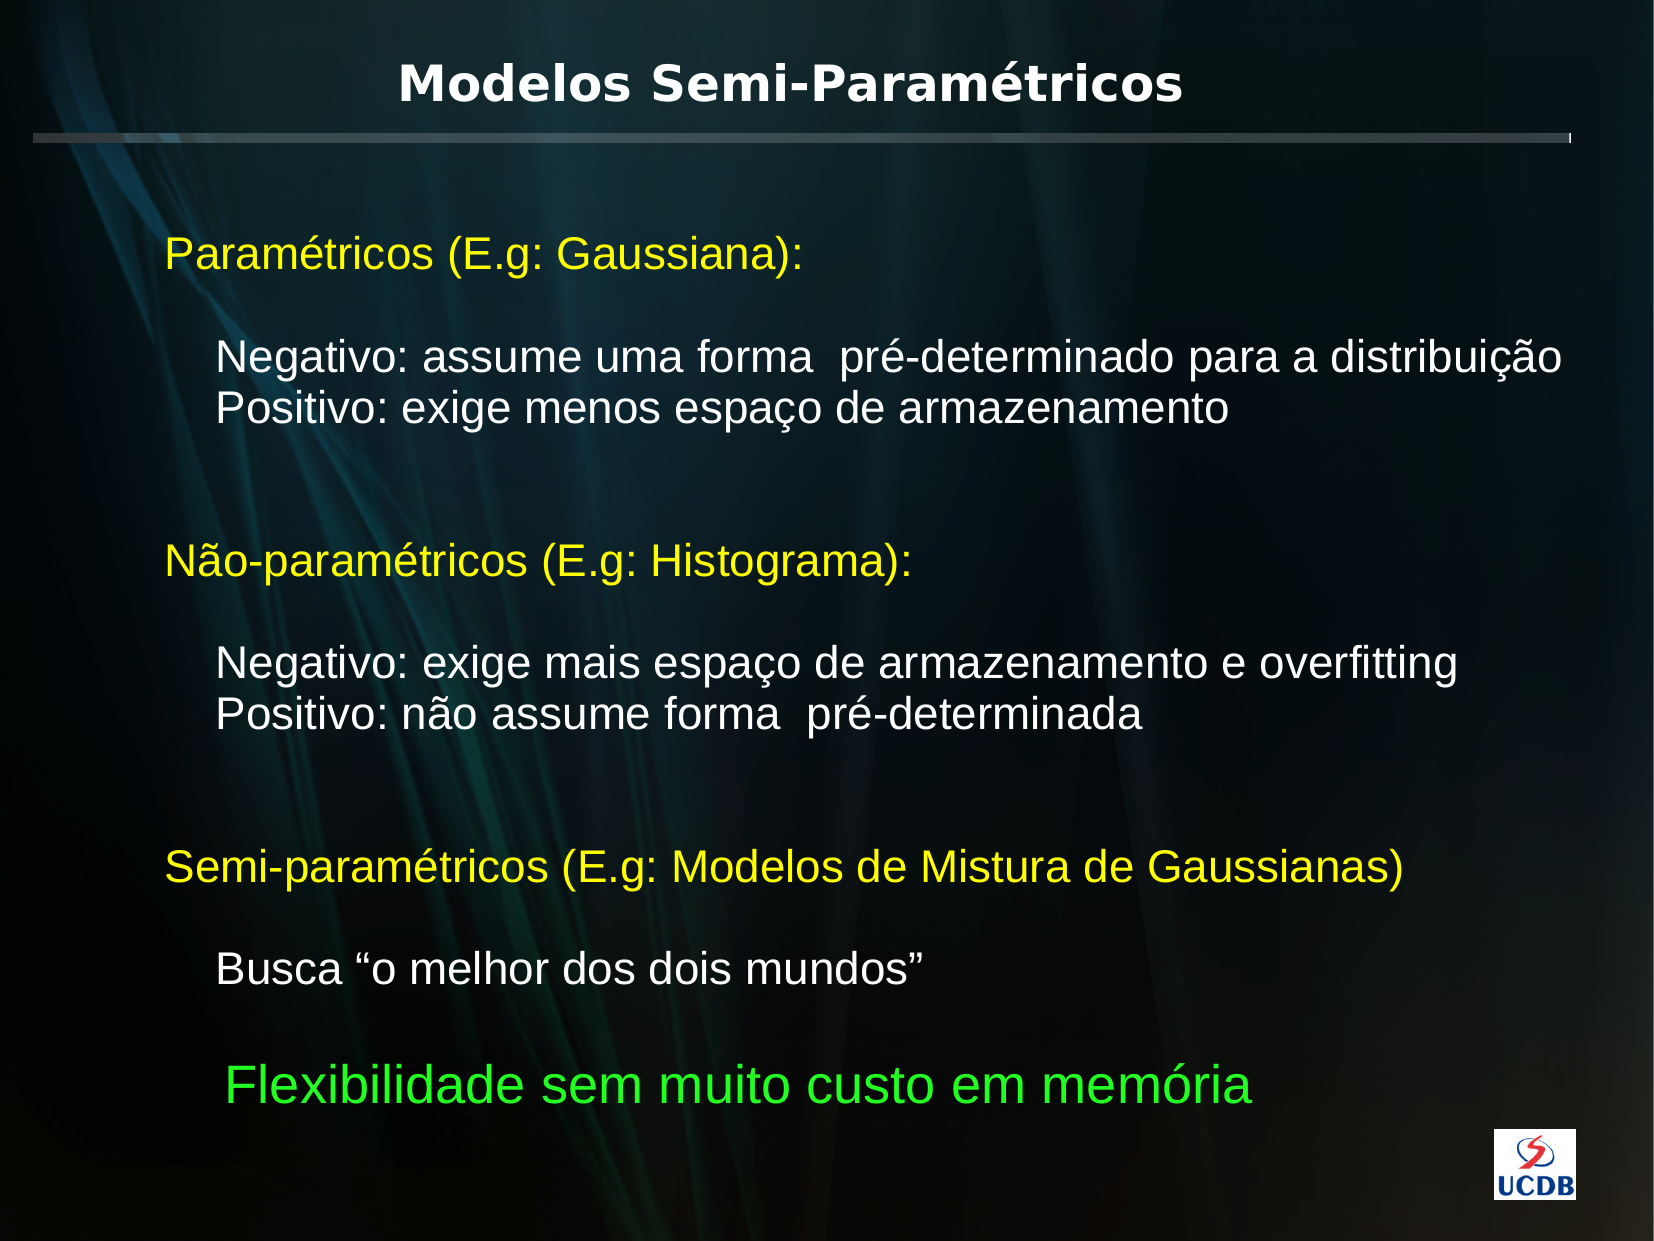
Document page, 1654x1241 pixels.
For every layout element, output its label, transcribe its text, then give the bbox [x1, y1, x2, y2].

text_box Modelos Semi-Paramétricos [383, 45, 647, 119]
picture [0, 0, 1654, 1241]
text_box Paramétricos (E.g: Gaussiana): Negativo: assume uma forma pré-determinado para a distribuição Positivo: exige menos espaço de armazenamento Não-paramétricos (E.g: Histograma): Negativo: exige mais espaço de armazenamento e overfitting Positivo: não assume forma pré-determinada Semi-paramétricos (E.g: Modelos de Mistura de Gaussianas) Busca “o melhor dos dois mundos” Flexibilidade sem muito custo em memória [150, 221, 1579, 1166]
